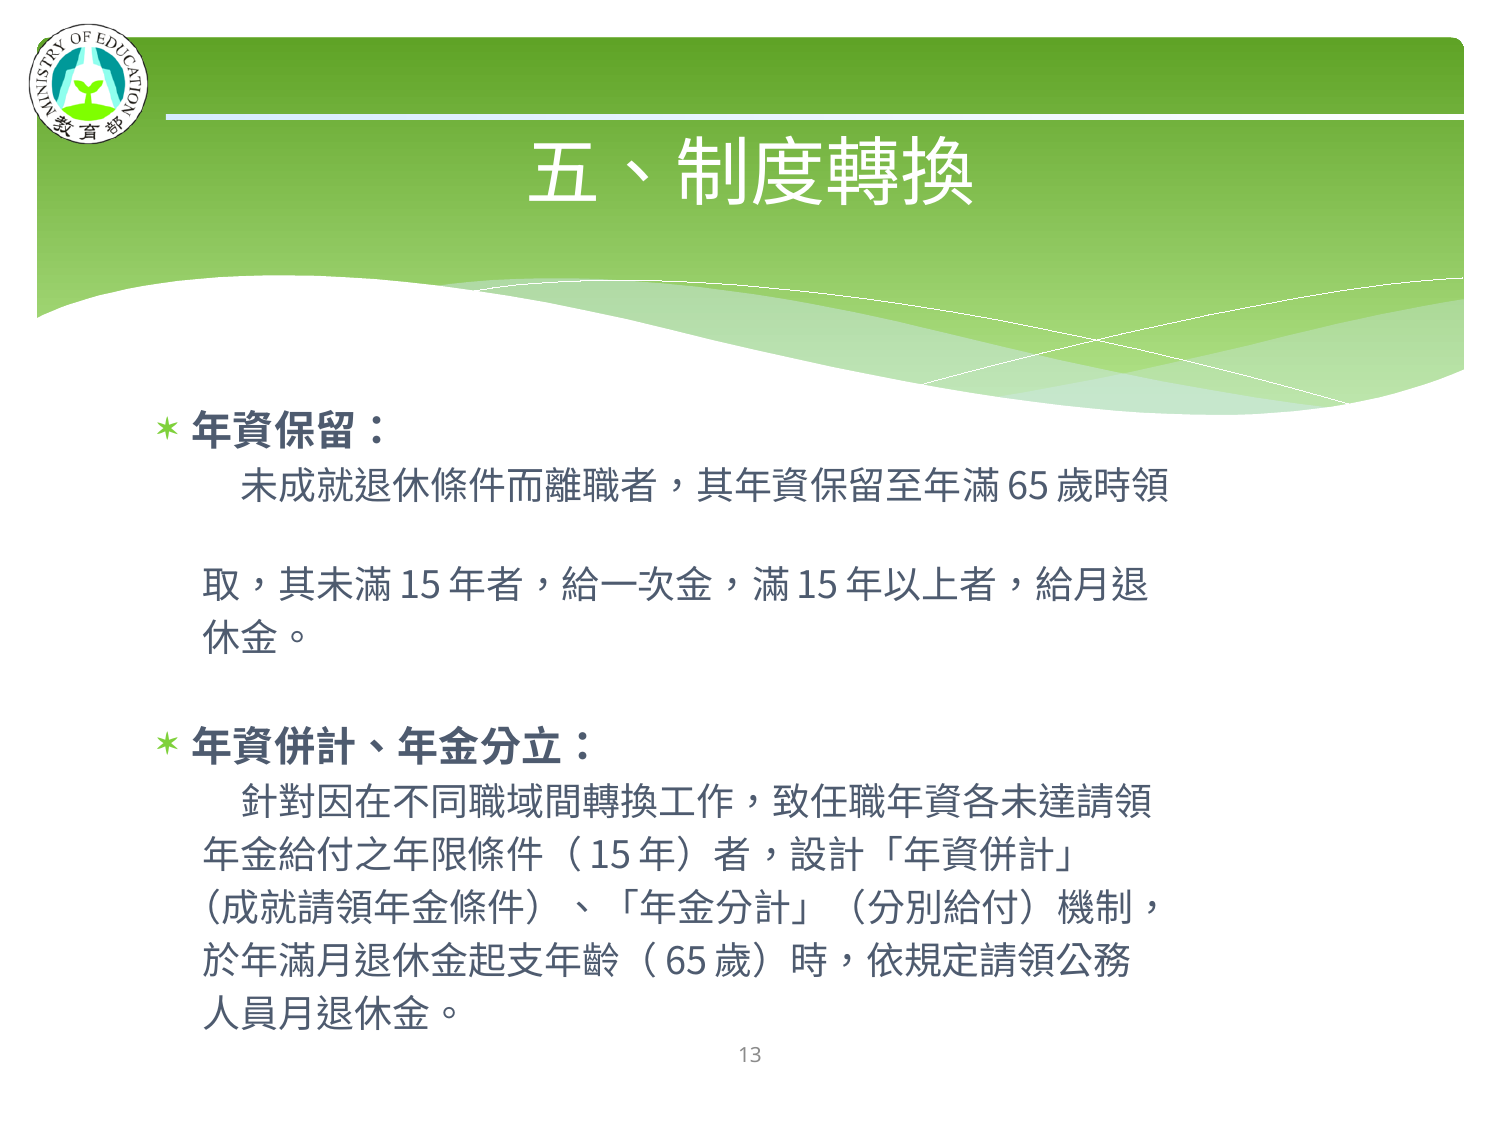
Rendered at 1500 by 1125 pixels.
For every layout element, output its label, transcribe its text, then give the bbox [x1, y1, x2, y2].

picture [27, 22, 149, 145]
list 年資保留： 未成就退休條件而離職者，其年資保留至年滿65歲時領 取，其未滿15年者，給一次金，滿15年以上者，給月退 休金。 年資併計、年金分立： 針對因在不同職域間轉換工作，致任職年資各未達請領 年金給付之年限條件（15年）者，設計「年資併計」 （成就請領年金條件）、「年金分計」（分別給付）機制， 於年滿月退休金起支年齡（65歲）時，依規定請領公務 人員月退休金。 [142, 397, 1358, 1059]
slide_number <編號> [654, 1025, 846, 1086]
title 五、制度轉換 [75, 66, 1425, 272]
